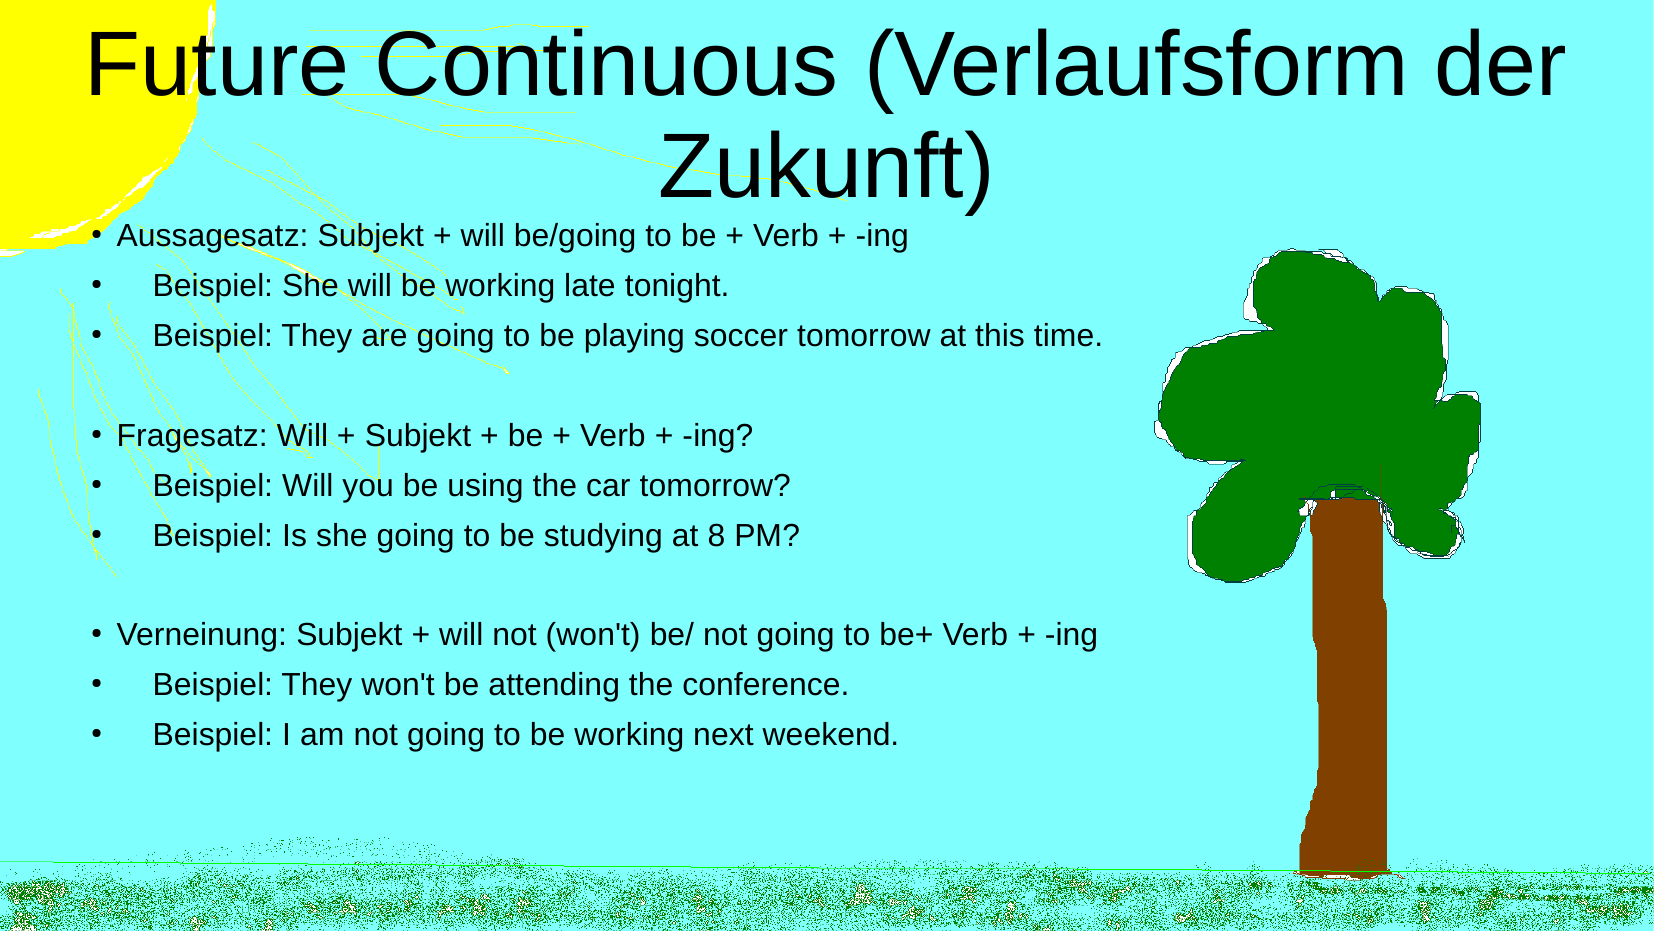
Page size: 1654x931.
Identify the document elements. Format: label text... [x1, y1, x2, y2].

text_box [738, 376, 815, 447]
list Aussagesatz: Subjekt + will be/going to be + Verb + -ing Beispiel: She will be working late tonight. Beispiel: They are going to be playing soccer tomorrow at this time. Fragesatz: Will + Subjekt + be + Verb + -ing? Beispiel: Will you be using the car tomorrow? Beispiel: Is she going to be studying at 8 PM? Verneinung: Subjekt + will not (won't) be/ not going to be+ Verb + -ing Beispiel: They won't be attending the conference. Beispiel: I am not going to be working next weekend. [82, 217, 1571, 758]
title Future Continuous (Verlaufsform der Zukunft) [82, 12, 1571, 217]
picture [0, 0, 1654, 931]
